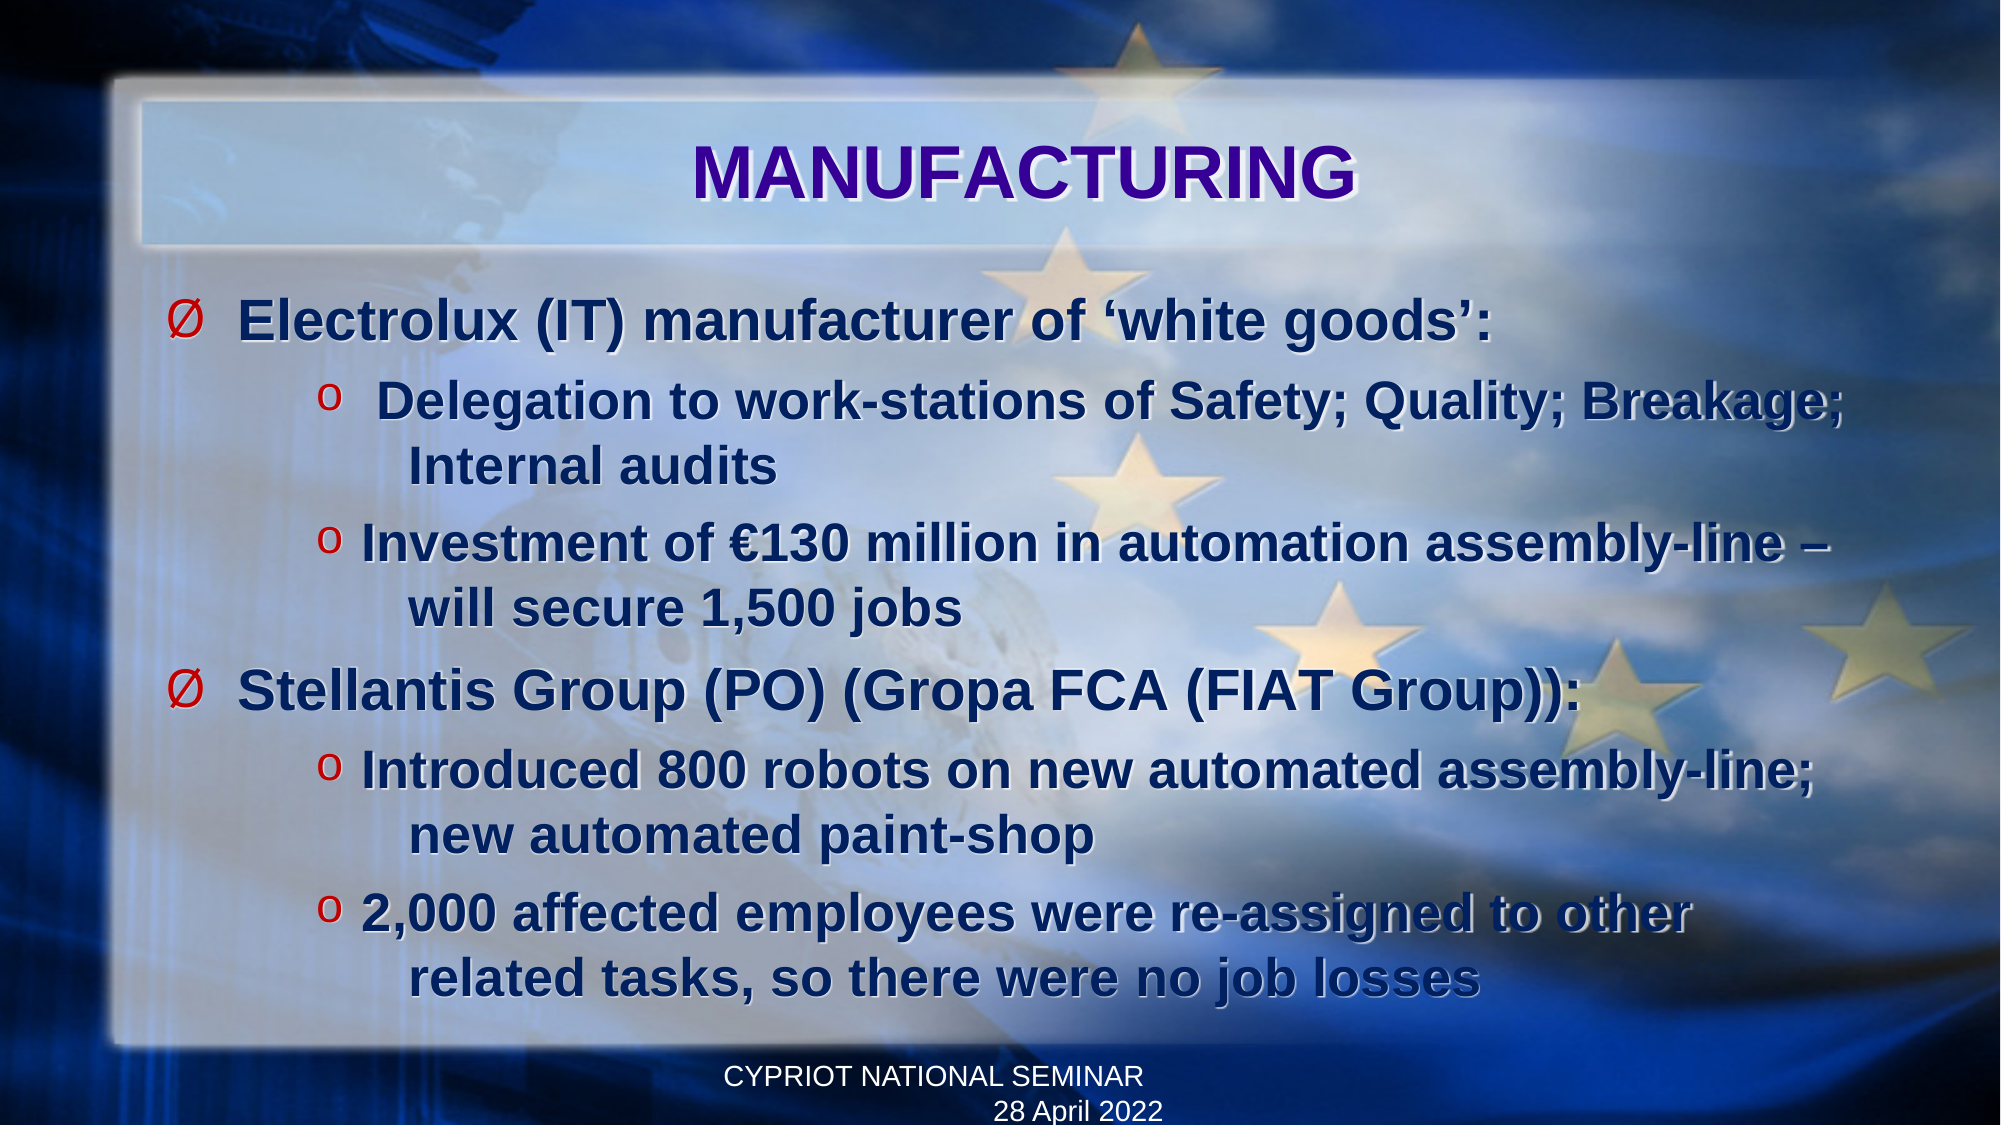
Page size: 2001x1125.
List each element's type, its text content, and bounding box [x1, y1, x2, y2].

list Electrolux (IT) manufacturer of ‘white goods’: Delegation to work-stations of Safety; Quality; Breakage; Internal audits Investment of €130 million in automation assembly-line – will secure 1,500 jobs Stellantis Group (PO) (Gropa FCA (FIAT Group)): Introduced 800 robots on new automated assembly-line; new automated paint-shop 2,000 affected employees were re-assigned to other related tasks, so there were no job losses [150, 275, 1900, 1026]
title MANUFACTURING [150, 87, 1900, 251]
text_box CYPRIOT NATIONAL SEMINAR 28 April 2022 [708, 1050, 1342, 1125]
